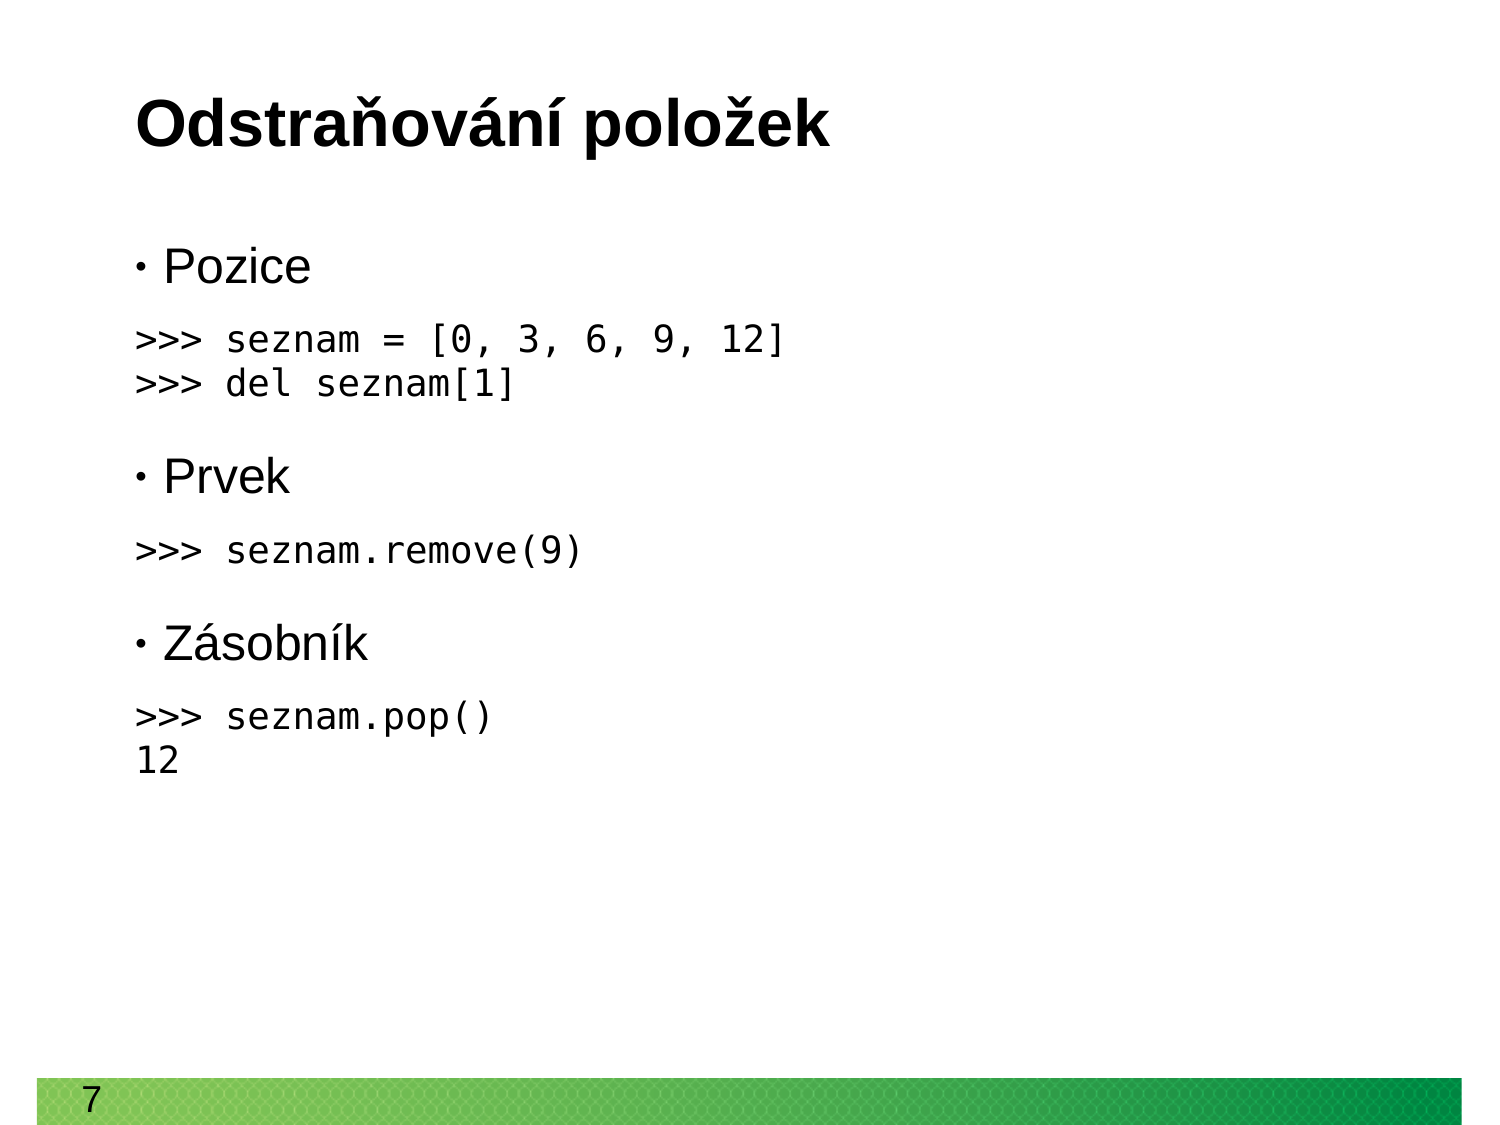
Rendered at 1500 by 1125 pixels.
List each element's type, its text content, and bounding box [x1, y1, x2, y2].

picture [36, 1078, 1462, 1125]
list Pozice >>> seznam = [0, 3, 6, 9, 12] >>> del seznam[1] Prvek >>> seznam.remove(9) Zásobník >>> seznam.pop() 12 [135, 238, 1372, 892]
title Odstraňování položek [135, 41, 1372, 204]
